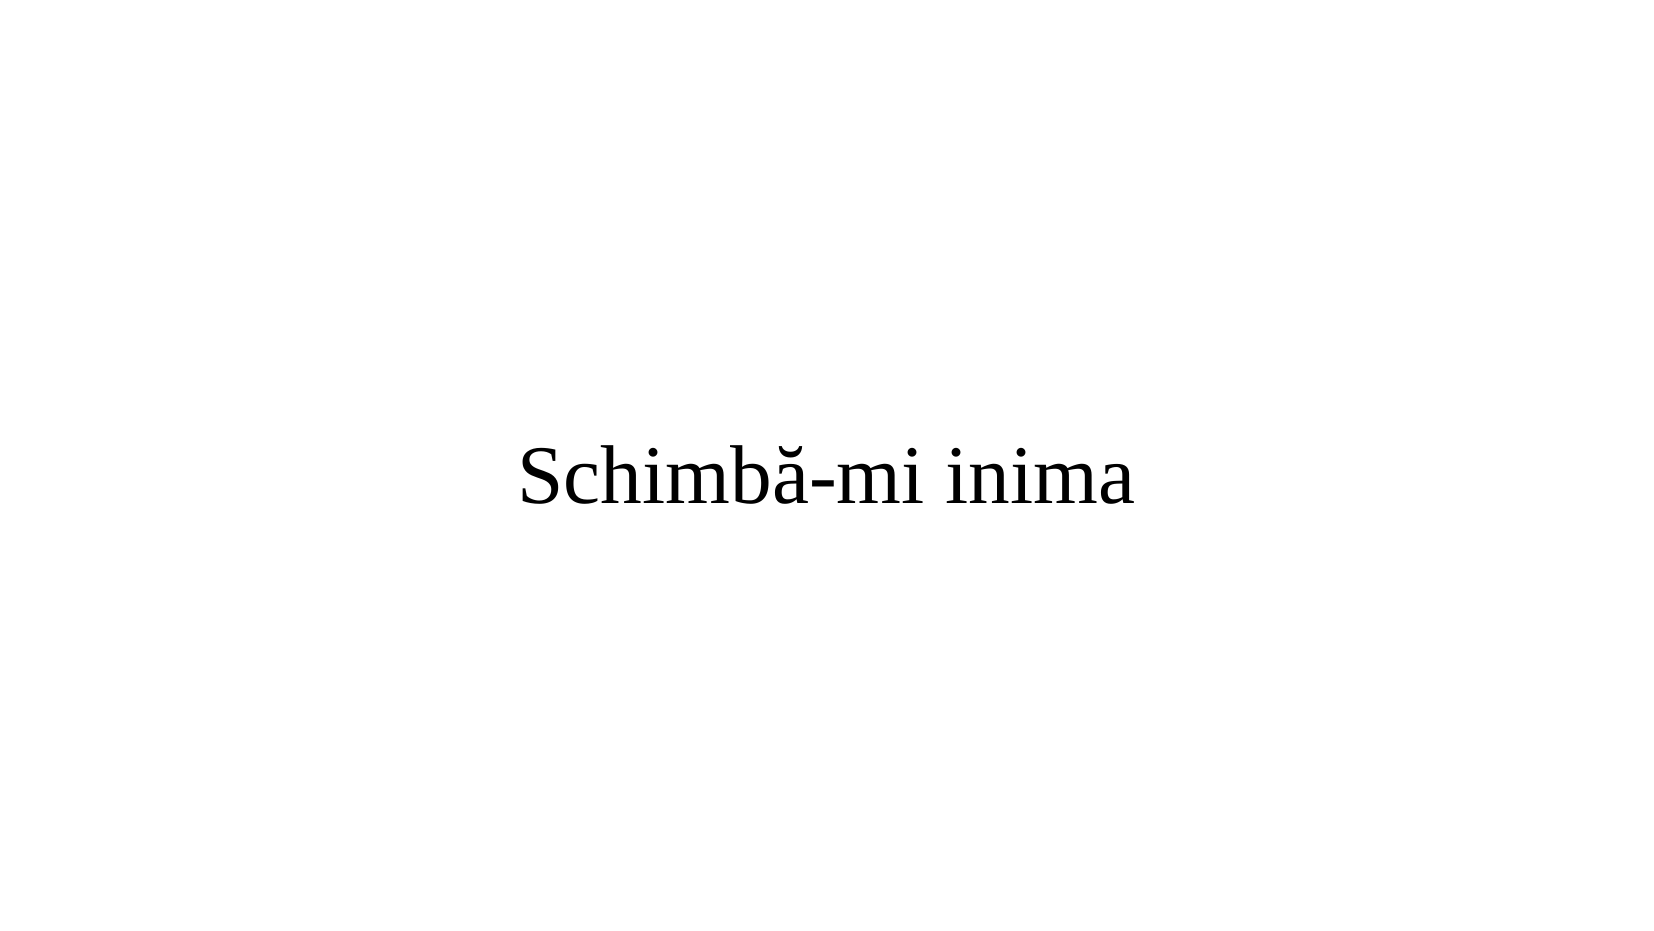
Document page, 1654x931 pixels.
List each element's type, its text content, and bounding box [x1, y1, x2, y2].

title Schimbă-mi inima [165, 420, 1489, 522]
